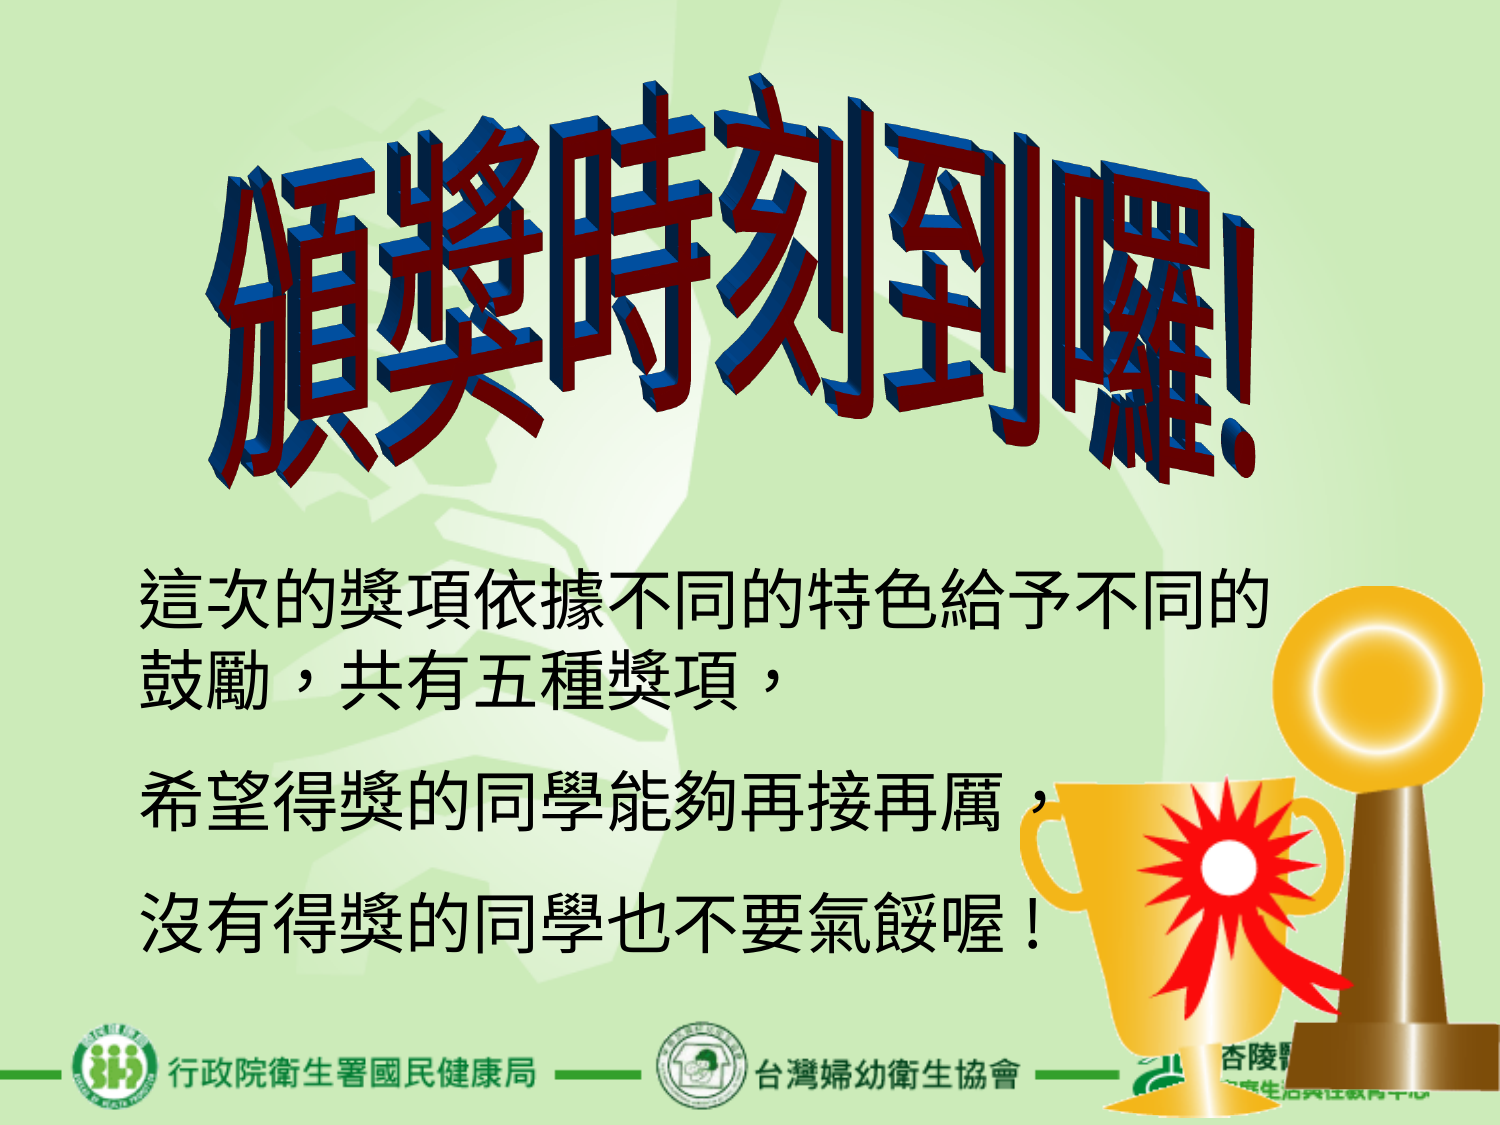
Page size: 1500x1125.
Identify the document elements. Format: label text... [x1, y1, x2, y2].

text_box 這次的獎項依據不同的特色給予不同的鼓勵，共有五種獎項， 希望得獎的同學能夠再接再厲， 沒有得獎的同學也不要氣餒喔! [123, 550, 1306, 970]
picture [0, 0, 1500, 1125]
